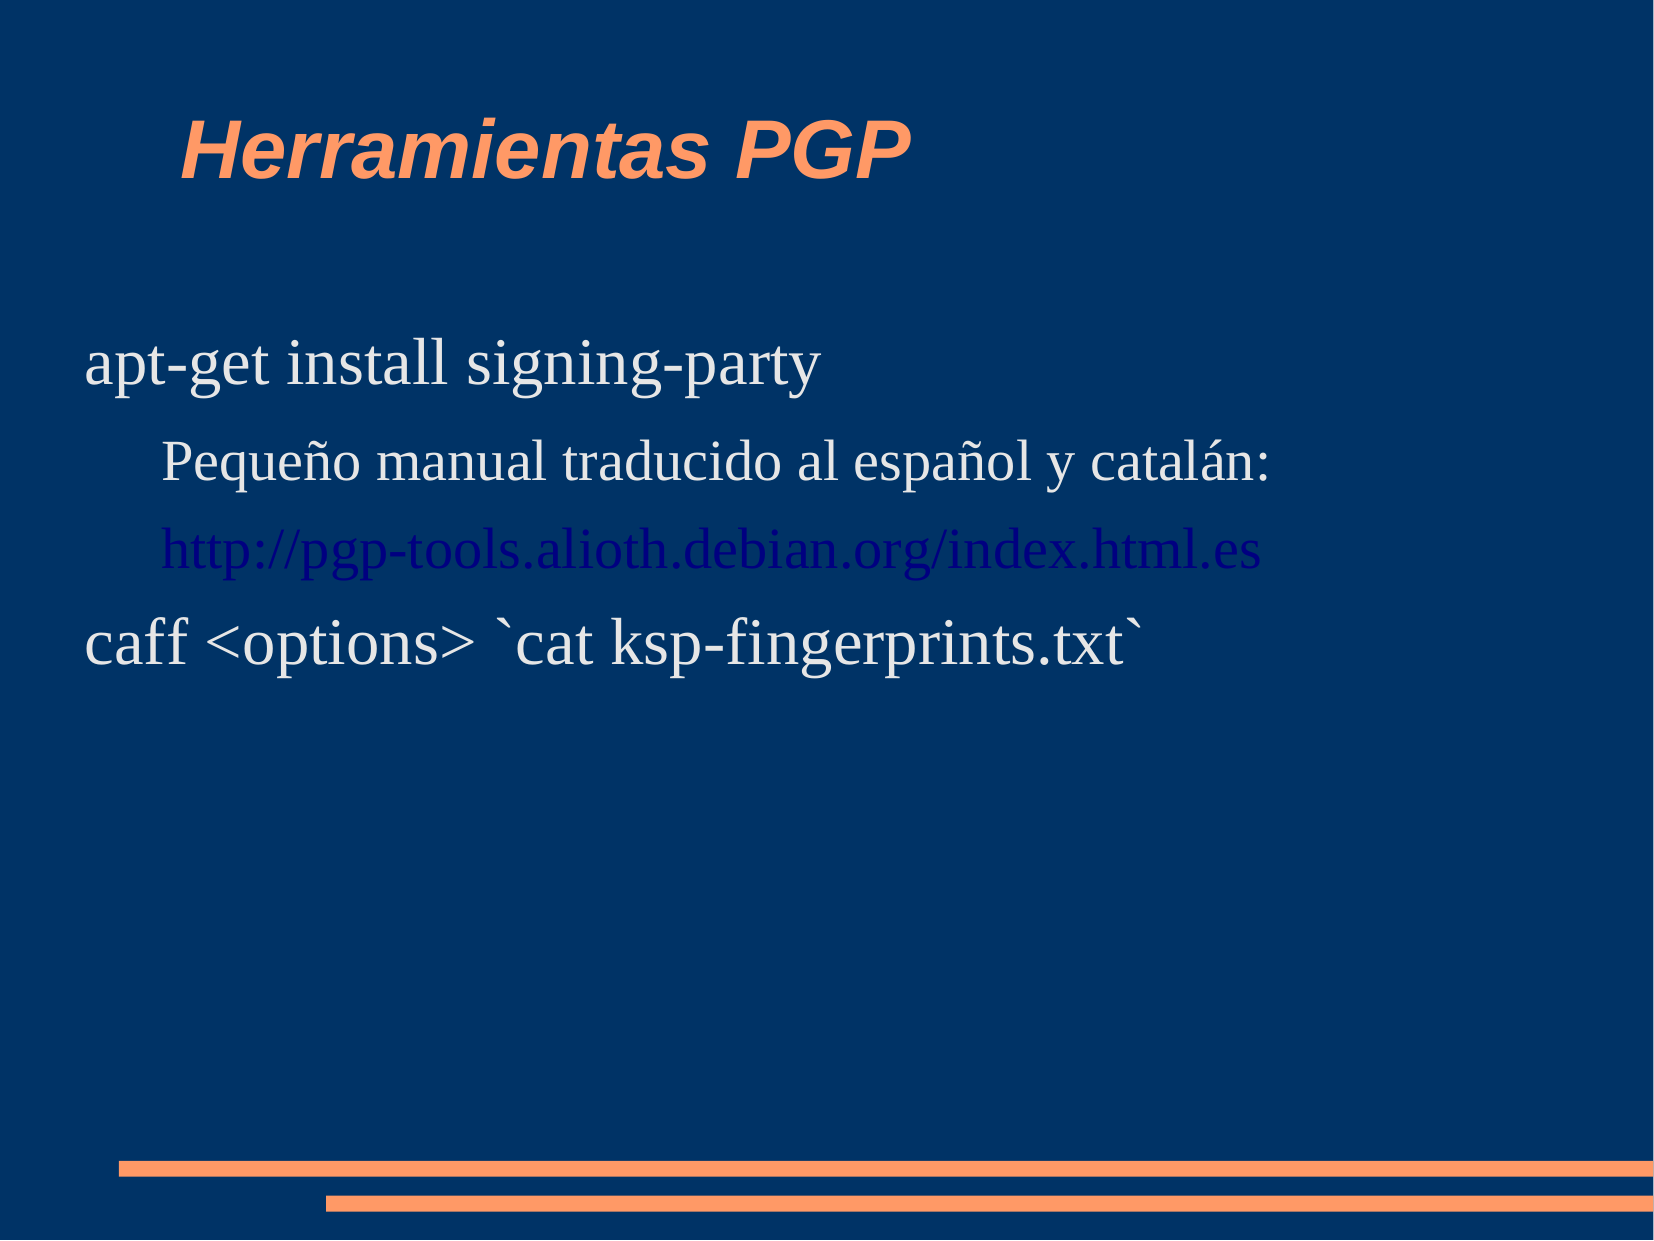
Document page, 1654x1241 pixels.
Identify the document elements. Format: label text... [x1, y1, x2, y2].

title Herramientas PGP [121, 46, 1534, 254]
list apt-get install signing-party Pequeño manual traducido al español y catalán: http://pgp-tools.alioth.debian.org/index.html.es caff <options> `cat ksp-fingerprints.txt` [66, 324, 1506, 1135]
